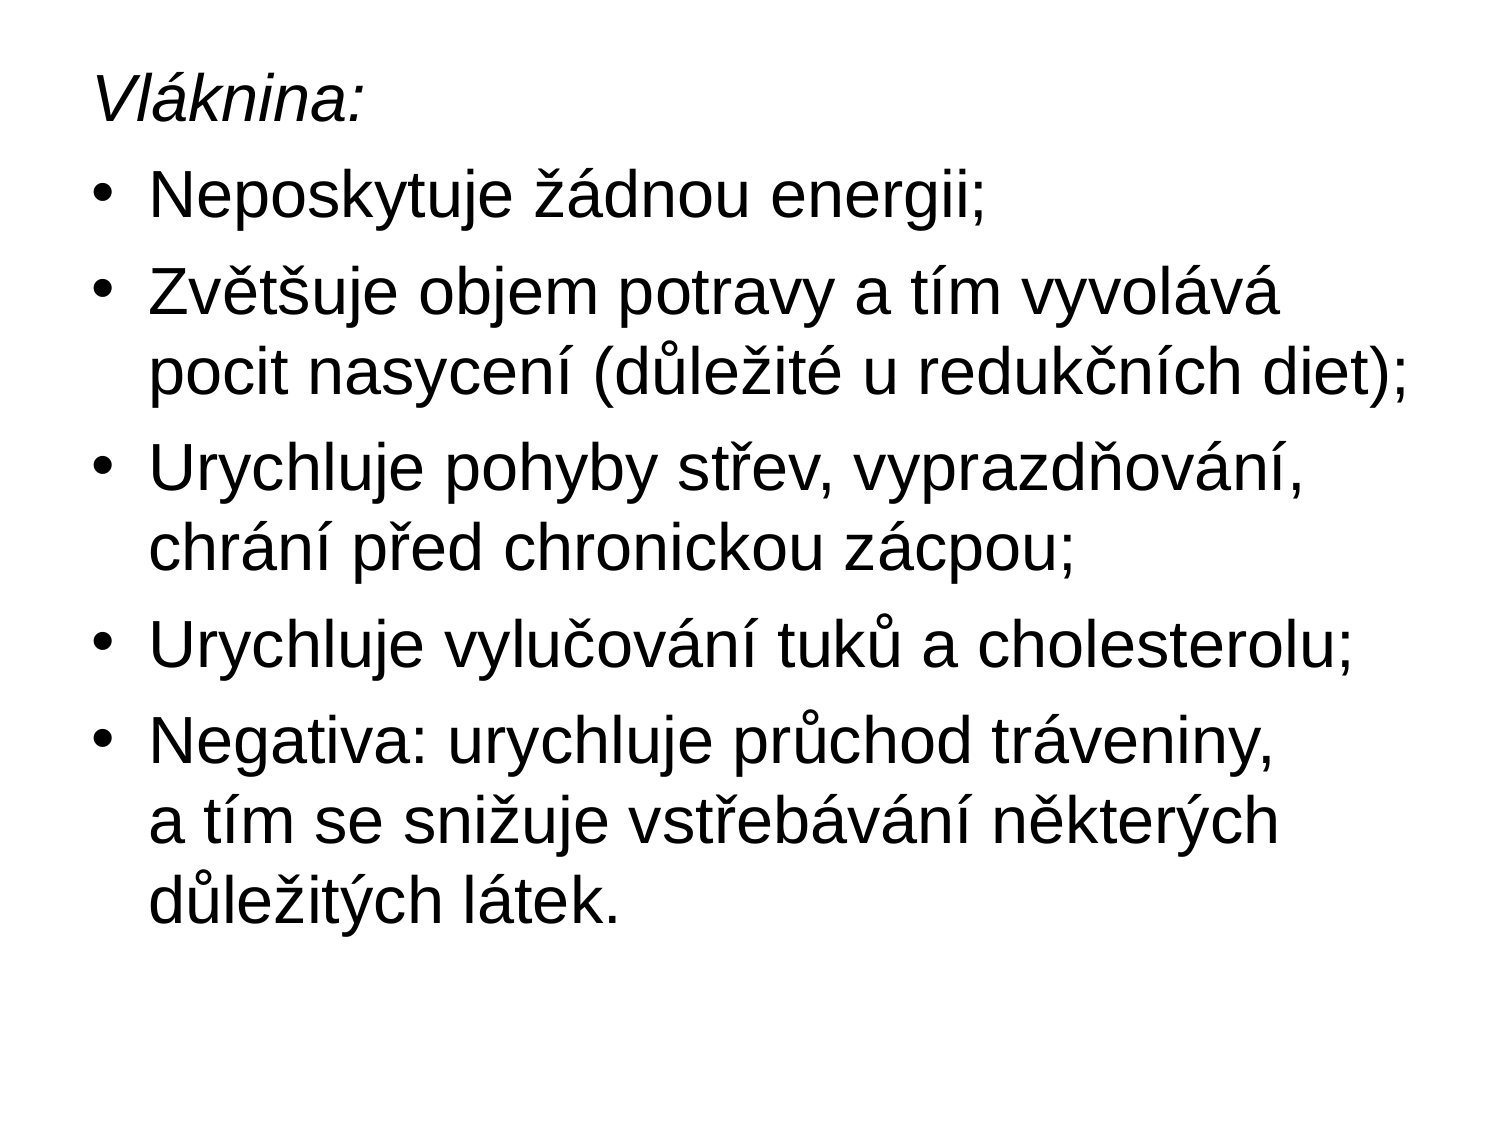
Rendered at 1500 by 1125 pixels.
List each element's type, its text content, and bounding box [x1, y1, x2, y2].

list Vláknina: Neposkytuje žádnou energii; Zvětšuje objem potravy a tím vyvolává pocit nasycení (důležité u redukčních diet); Urychluje pohyby střev, vyprazdňování, chrání před chronickou zácpou; Urychluje vylučování tuků a cholesterolu; Negativa: urychluje průchod tráveniny, a tím se snižuje vstřebávání některých důležitých látek. [76, 46, 1427, 1042]
